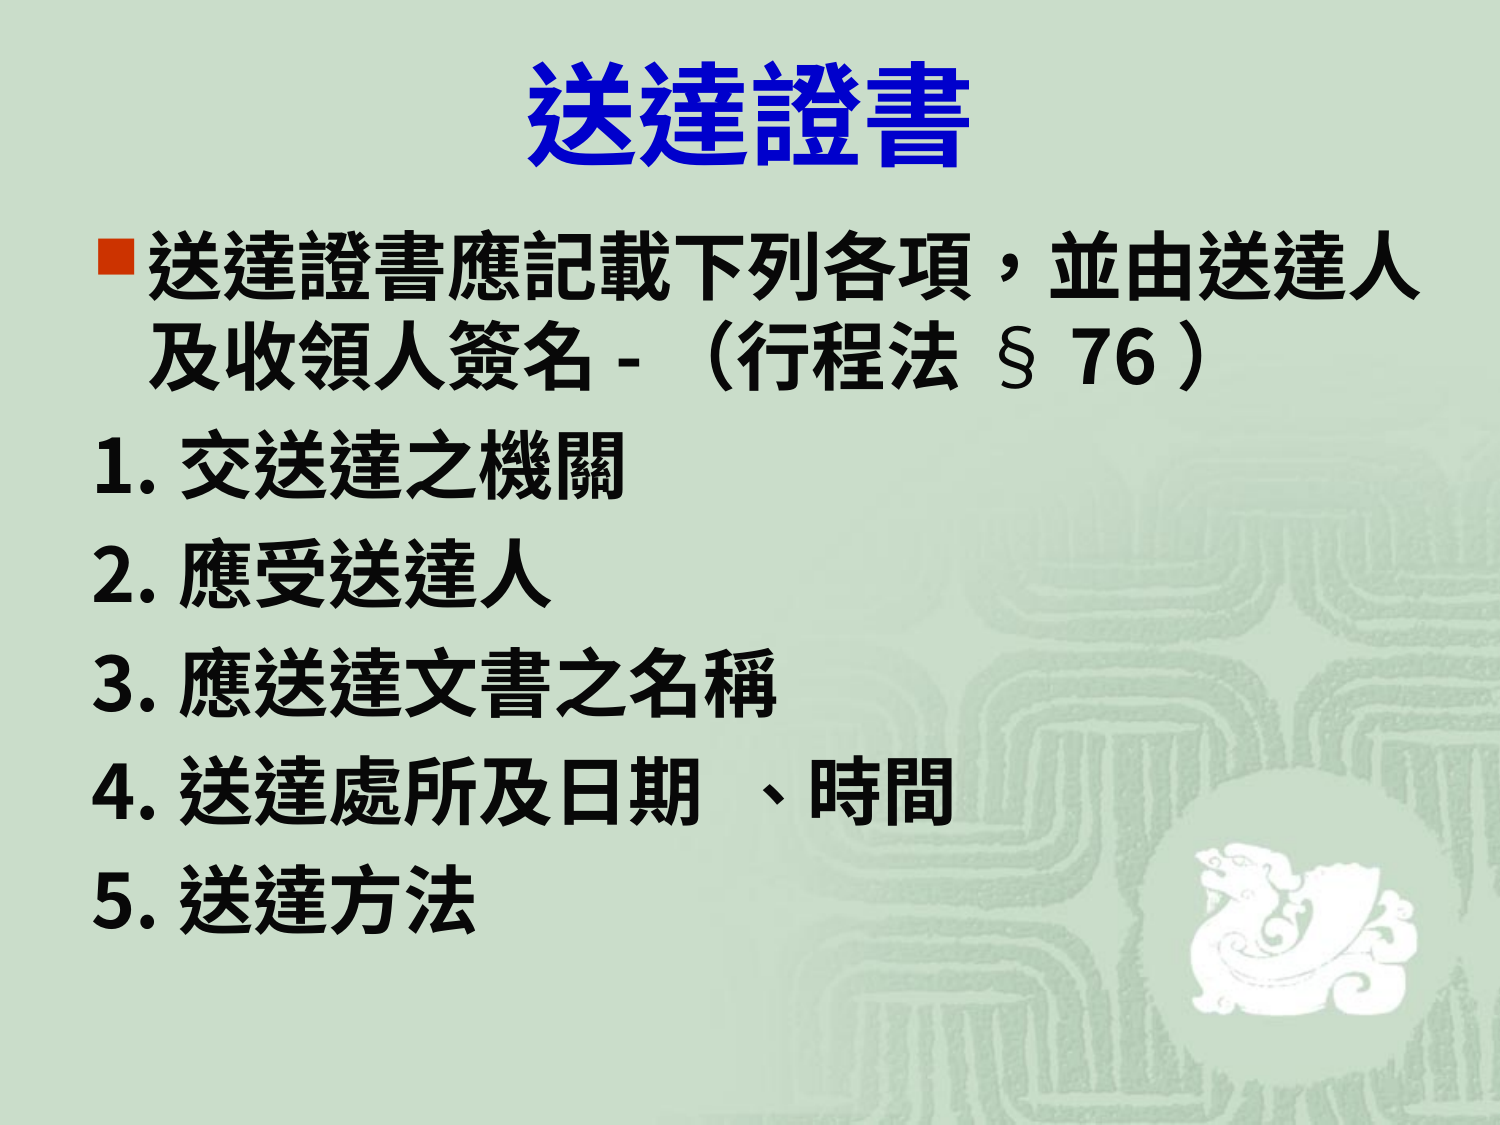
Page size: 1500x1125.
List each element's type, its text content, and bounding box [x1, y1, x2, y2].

picture [0, 0, 1500, 1125]
list 送達證書應記載下列各項，並由送達人及收領人簽名-（行程法§ 76） 1.交送達之機關 2.應受送達人 3.應送達文書之名稱 4.送達處所及日期 、時間 5.送達方法 [76, 212, 1459, 1000]
title 送達證書 [112, 37, 1388, 188]
